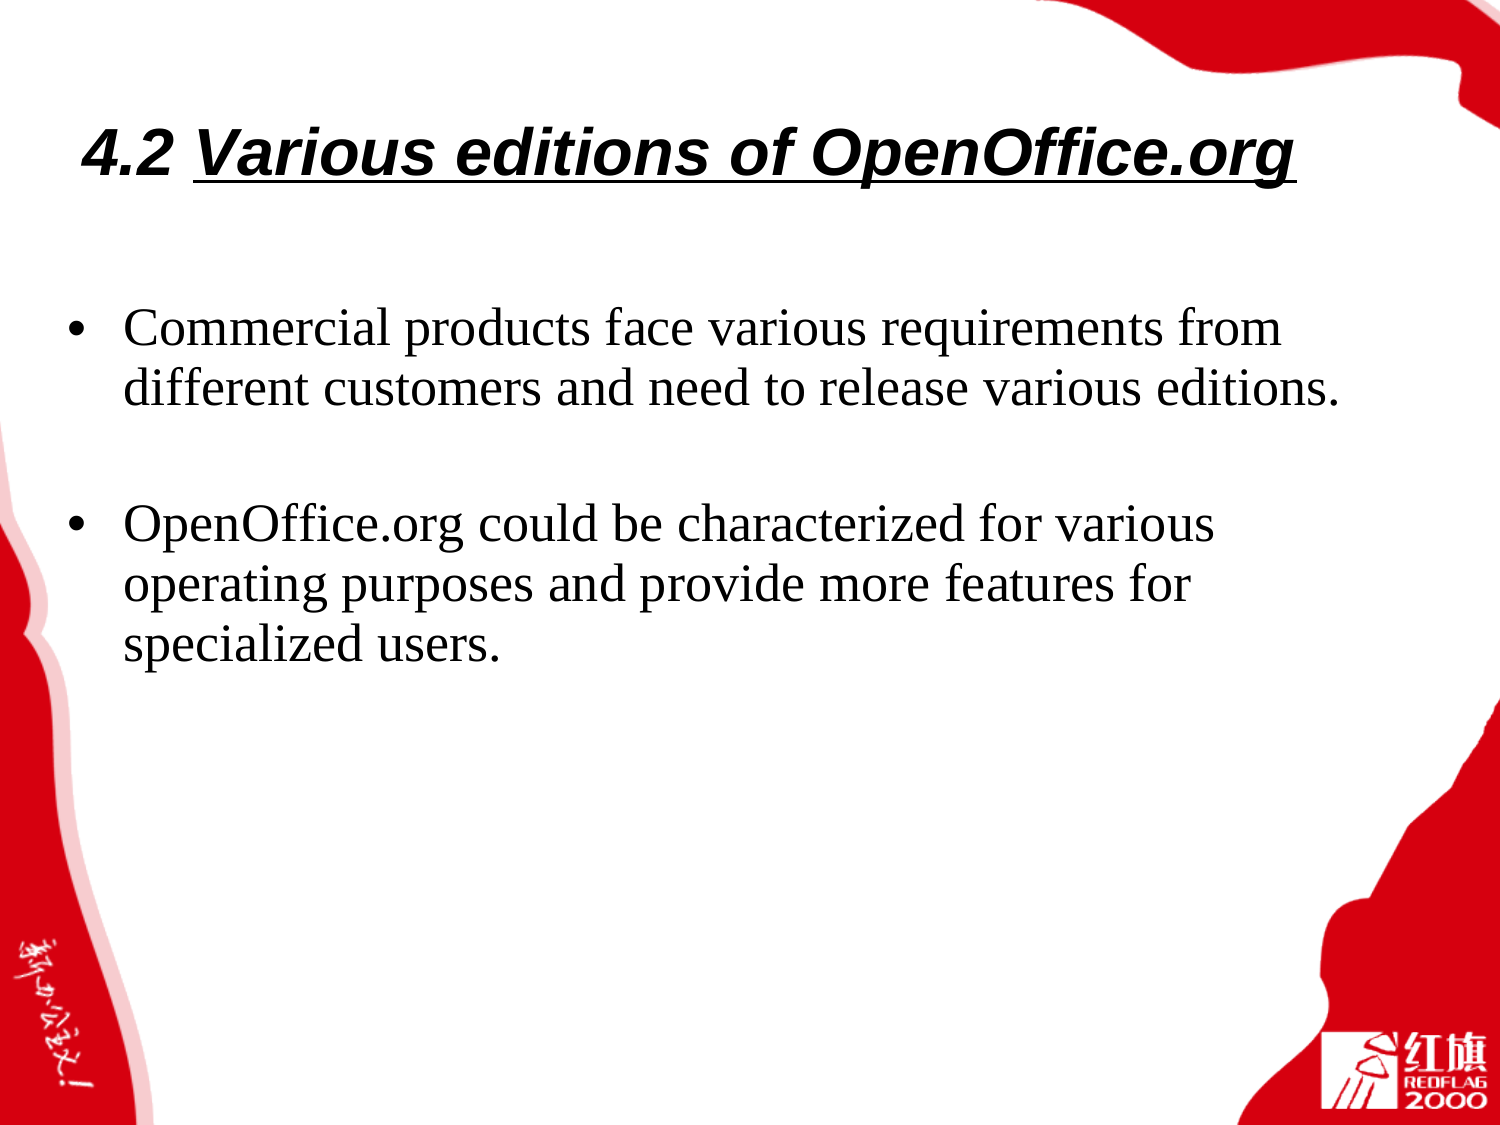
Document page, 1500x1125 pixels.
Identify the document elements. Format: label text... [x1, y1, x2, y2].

title 4.2 Various editions of OpenOffice.org [67, 59, 1418, 247]
list Commercial products face various requirements from different customers and need to release various editions. OpenOffice.org could be characterized for various operating purposes and provide more features for specialized users. [67, 297, 1418, 680]
picture [0, 0, 1500, 1125]
